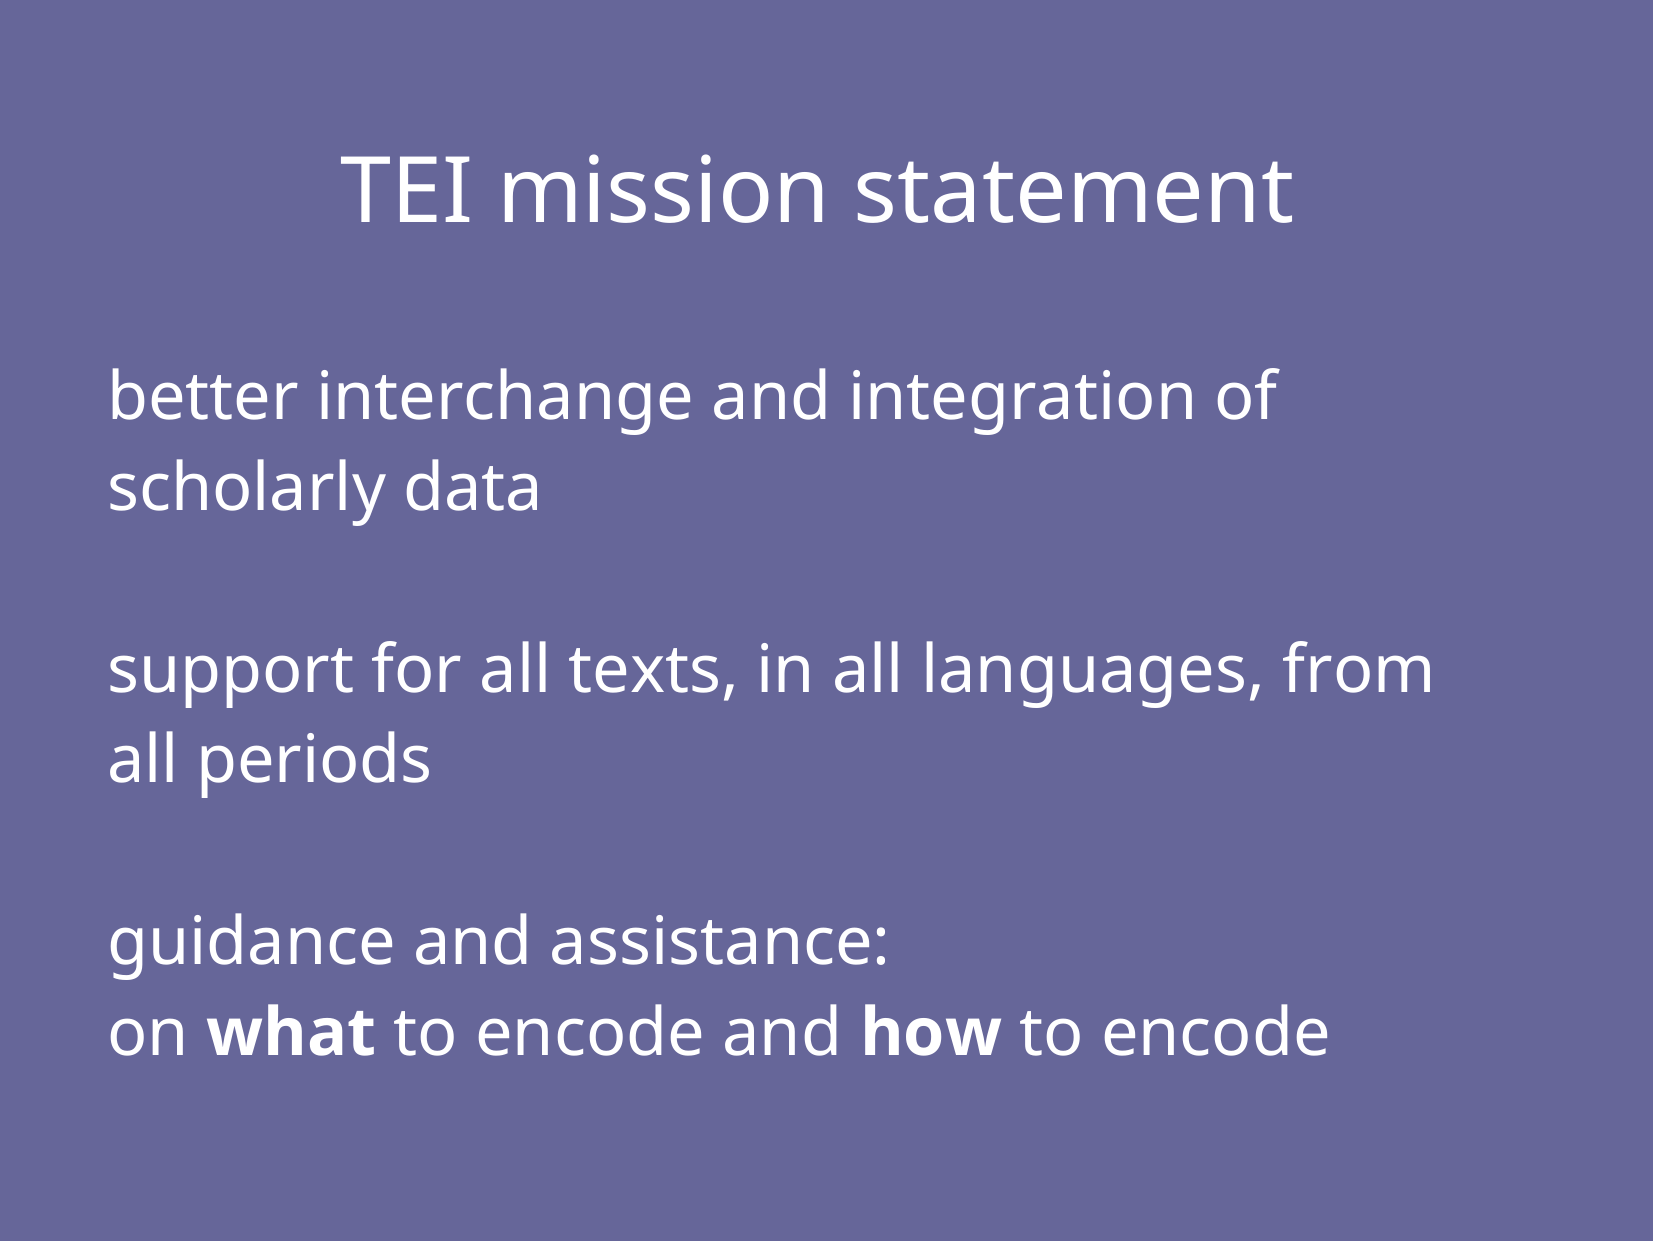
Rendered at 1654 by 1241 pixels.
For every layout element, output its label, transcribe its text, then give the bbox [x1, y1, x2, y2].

title TEI mission statement [112, 64, 1524, 311]
list better interchange and integration of scholarly data support for all texts, in all languages, from all periods guidance and assistance: on what to encode and how to encode [107, 348, 1519, 1153]
